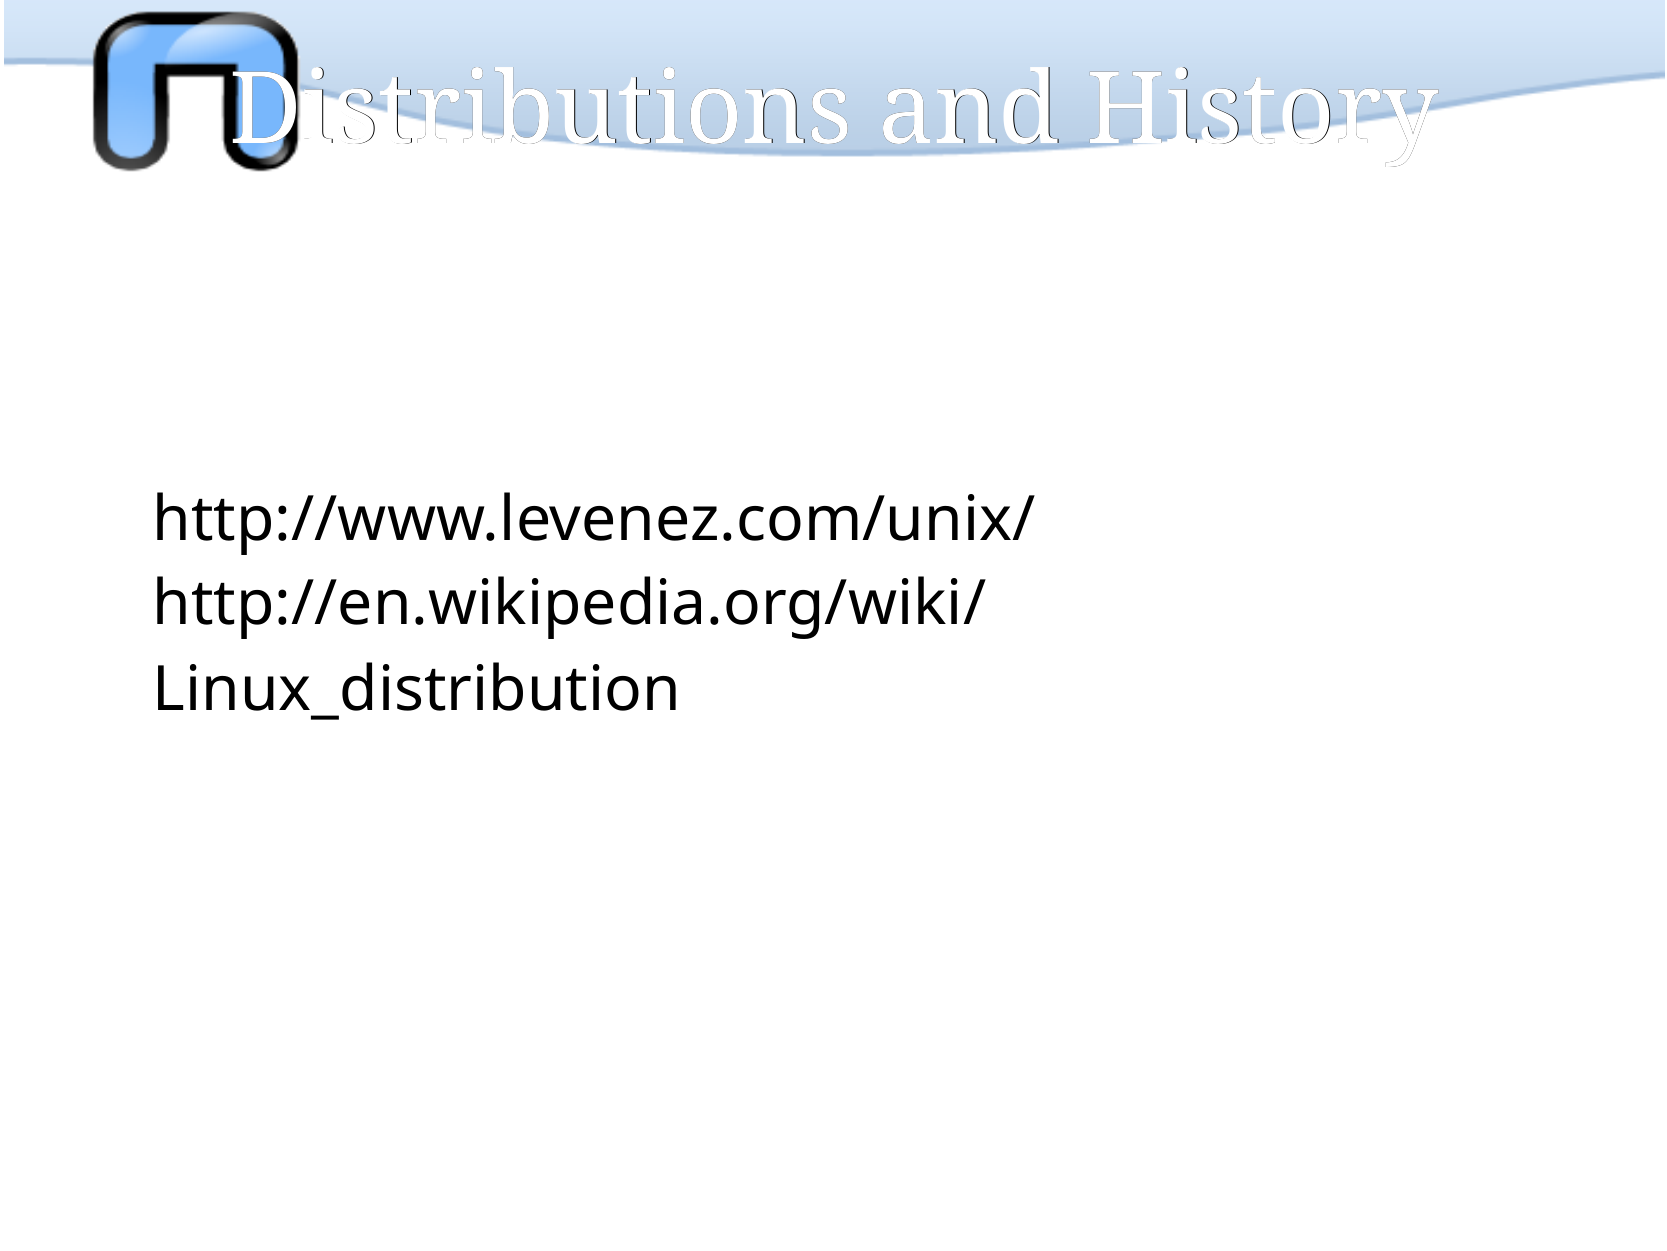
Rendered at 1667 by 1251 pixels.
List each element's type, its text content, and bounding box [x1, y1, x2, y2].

picture [0, 0, 1667, 1251]
title http://www.levenez.com/unix/ http://en.wikipedia.org/wiki/Linux_distribution [152, 376, 1495, 825]
